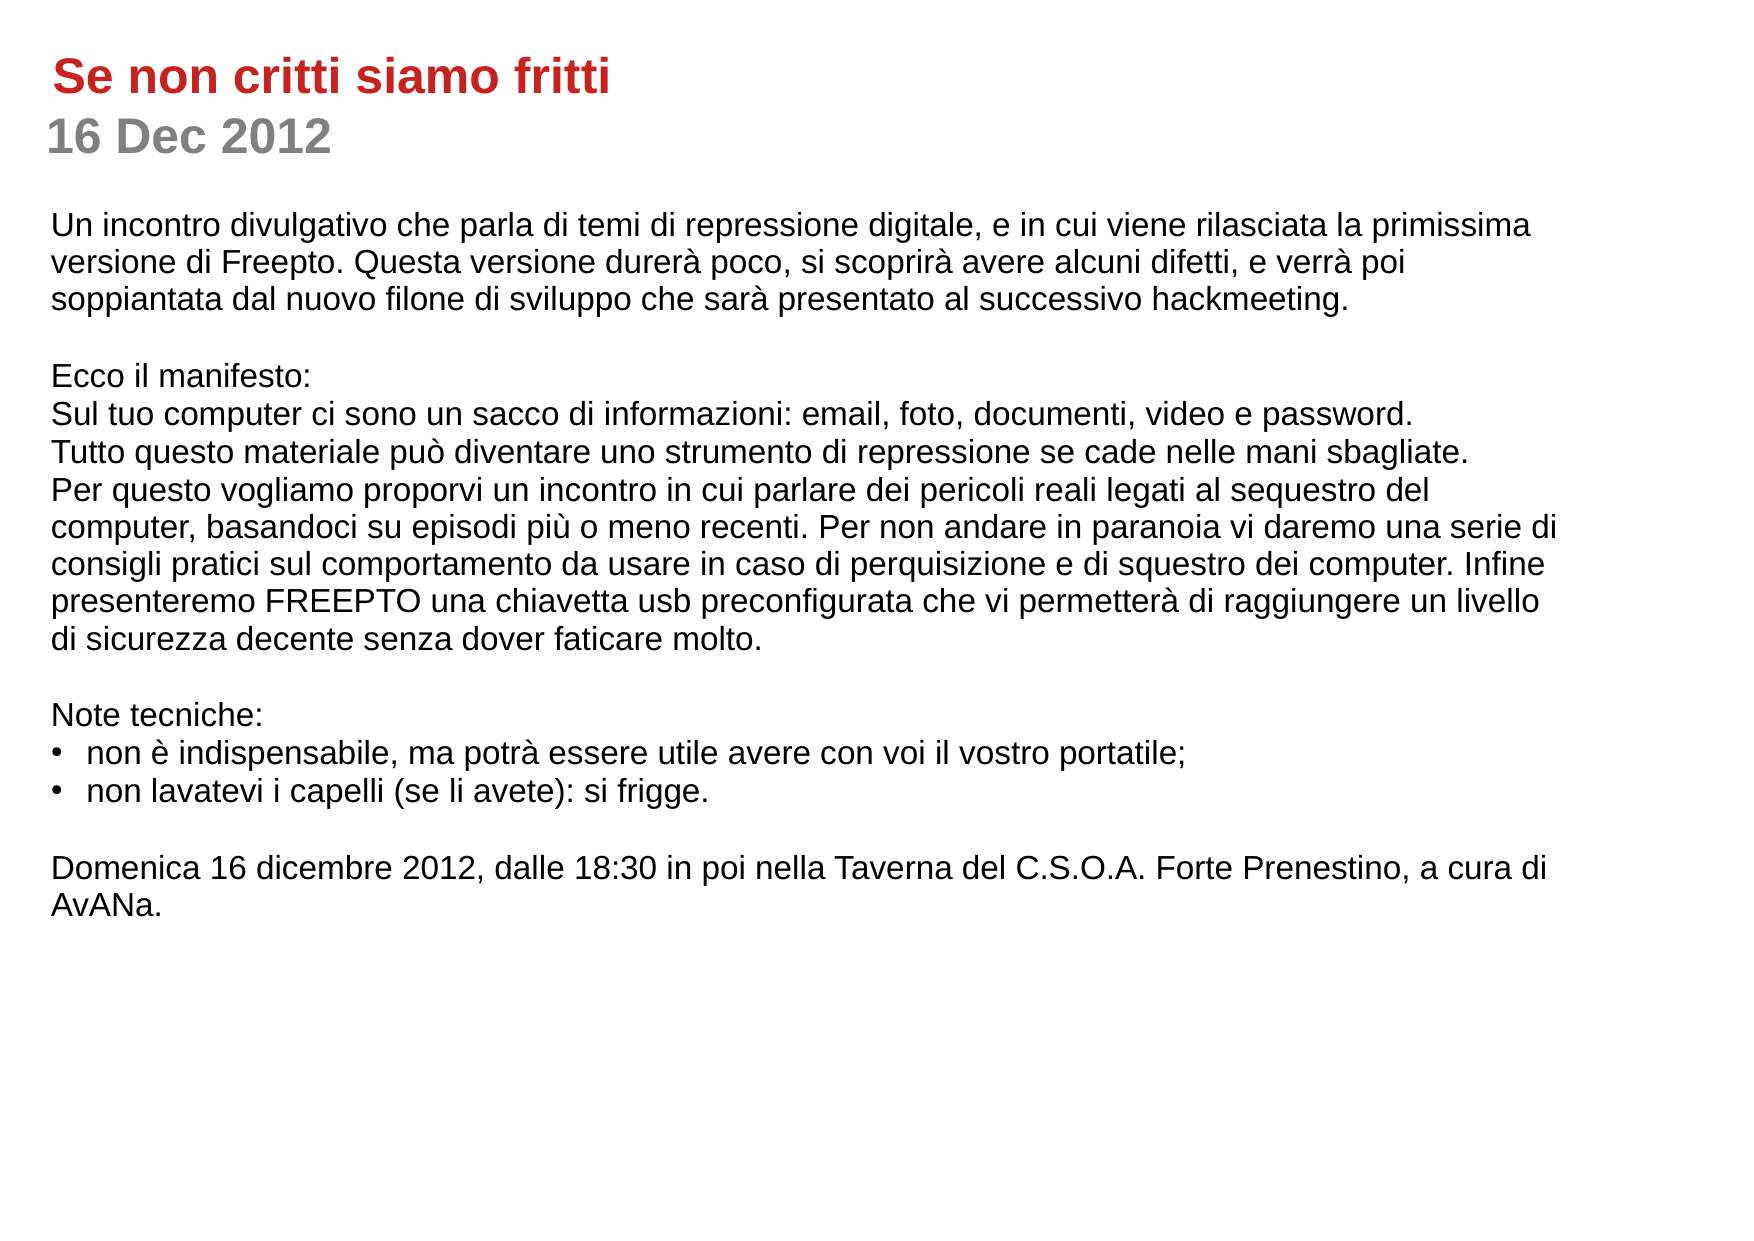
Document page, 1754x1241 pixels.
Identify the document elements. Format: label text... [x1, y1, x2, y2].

title Se non critti siamo fritti [52, 39, 1713, 114]
text_box 16 Dec 2012 [31, 101, 768, 178]
subtitle Un incontro divulgativo che parla di temi di repressione digitale, e in cui viene rilasciata la primissima versione di Freepto. Questa versione durerà poco, si scoprirà avere alcuni difetti, e verrà poi soppiantata dal nuovo filone di sviluppo che sarà presentato al successivo hackmeeting. Ecco il manifesto: Sul tuo computer ci sono un sacco di informazioni: email, foto, documenti, video e password. Tutto questo materiale può diventare uno strumento di repressione se cade nelle mani sbagliate. Per questo vogliamo proporvi un incontro in cui parlare dei pericoli reali legati al sequestro del computer, basandoci su episodi più o meno recenti. Per non andare in paranoia vi daremo una serie di consigli pratici sul comportamento da usare in caso di perquisizione e di squestro dei computer. Infine presenteremo FREEPTO una chiavetta usb preconfigurata che vi permetterà di raggiungere un livello di sicurezza decente senza dover faticare molto. Note tecniche: non è indispensabile, ma potrà essere utile avere con voi il vostro portatile; non lavatevi i capelli (se li avete): si frigge. Domenica 16 dicembre 2012, dalle 18:30 in poi nella Taverna del C.S.O.A. Forte Prenestino, a cura di AvANa. [50, 206, 1565, 1034]
